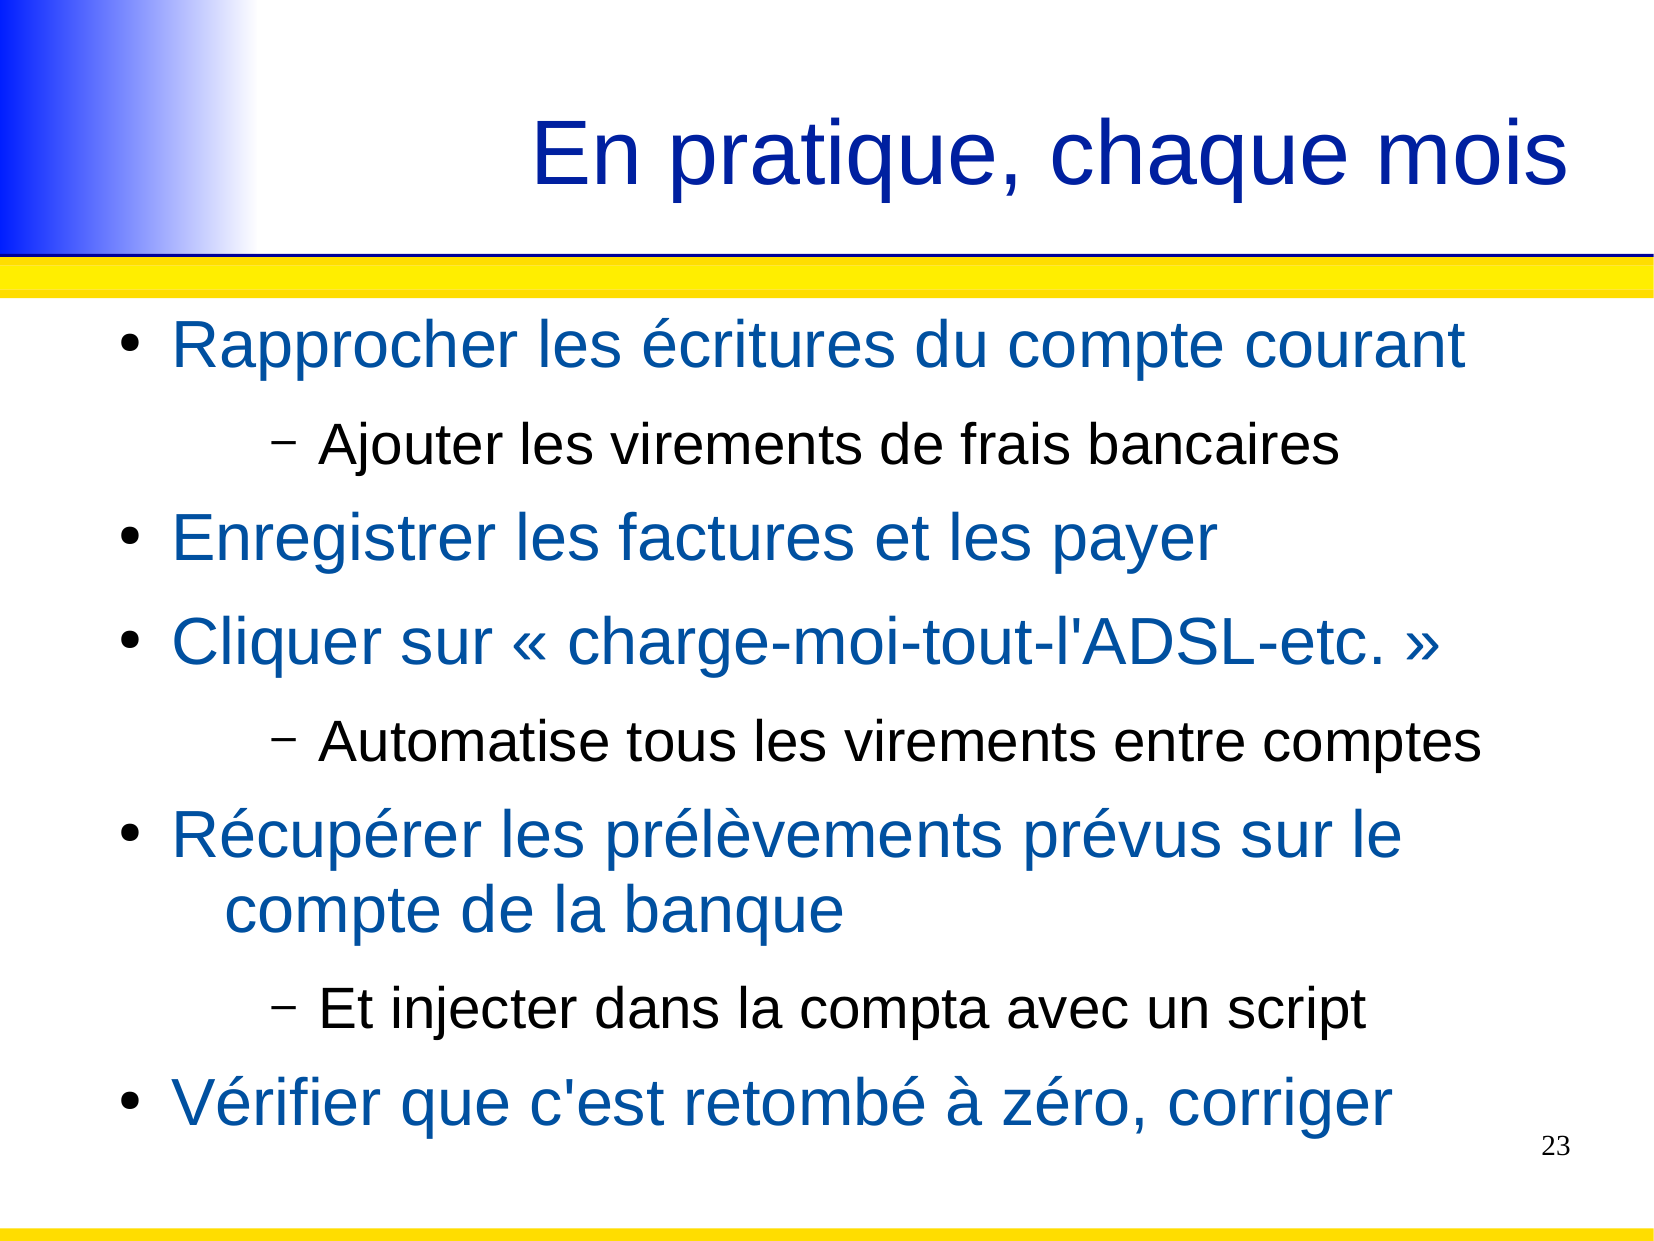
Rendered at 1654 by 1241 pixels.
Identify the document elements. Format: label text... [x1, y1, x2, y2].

title En pratique, chaque mois [372, 49, 1571, 257]
list Rapprocher les écritures du compte courant Ajouter les virements de frais bancaires Enregistrer les factures et les payer Cliquer sur « charge-moi-tout-l'ADSL-etc. » Automatise tous les virements entre comptes Récupérer les prélèvements prévus sur le compte de la banque Et injecter dans la compta avec un script Vérifier que c'est retombé à zéro, corriger [82, 307, 1571, 1140]
